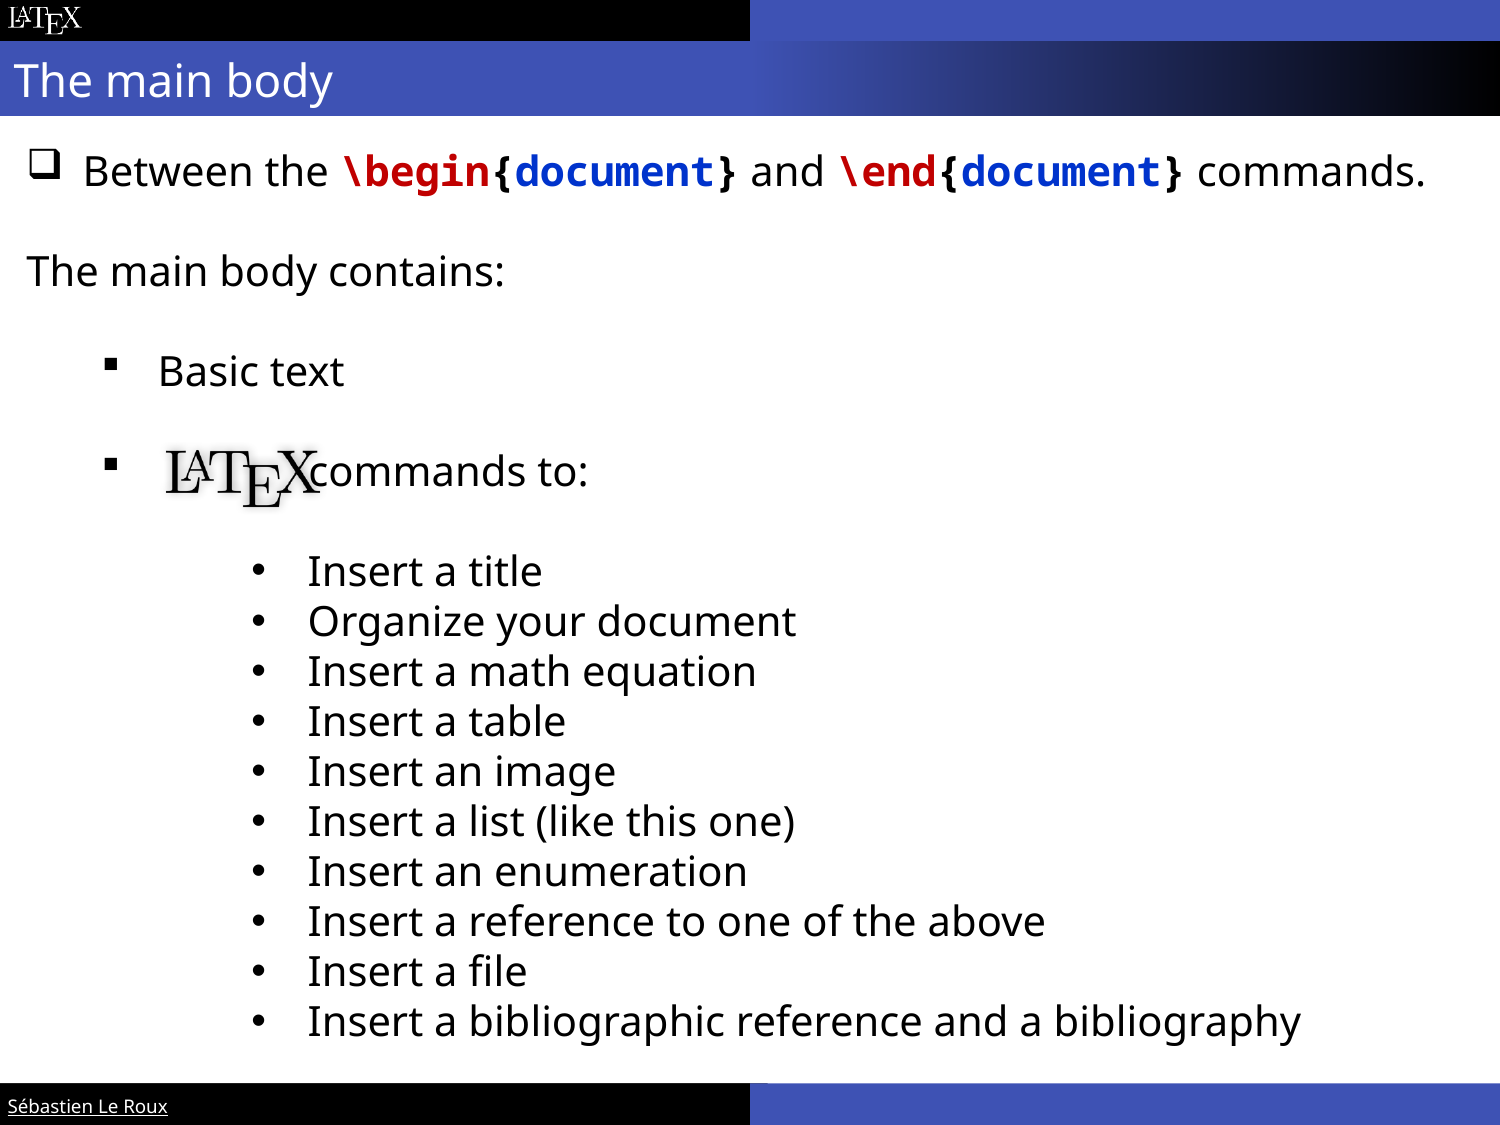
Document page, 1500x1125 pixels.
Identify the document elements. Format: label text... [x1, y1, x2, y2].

title The main body [0, 41, 1500, 116]
picture [5, 3, 84, 37]
text_box Between the \begin{document} and \end{document} commands. The main body contains: Basic text commands to: Insert a title Organize your document Insert a math equation Insert a table Insert an image Insert a list (like this one) Insert an enumeration Insert a reference to one of the above Insert a file Insert a bibliographic reference and a bibliography [11, 137, 1500, 1053]
picture [160, 444, 325, 513]
